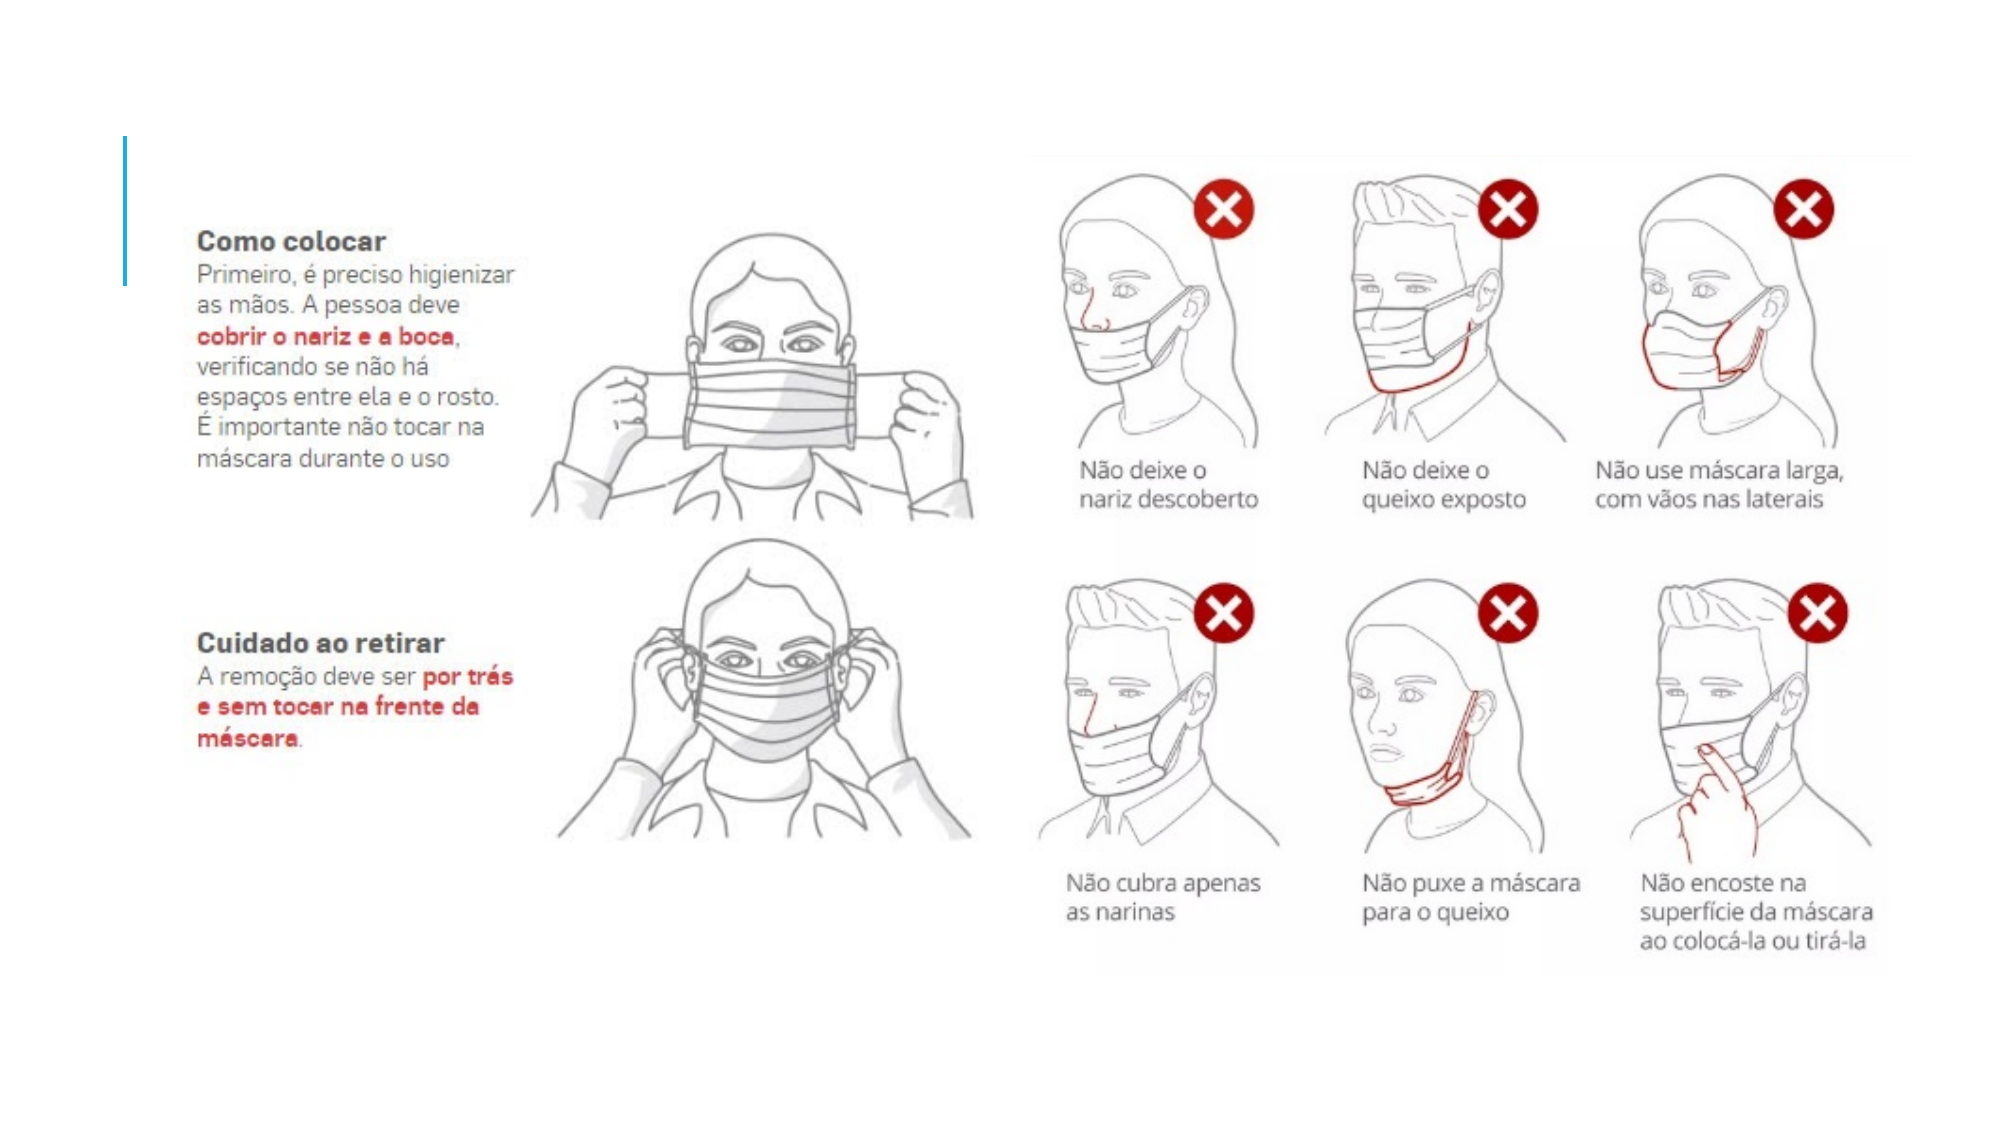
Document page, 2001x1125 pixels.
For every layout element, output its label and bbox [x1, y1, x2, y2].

picture [154, 197, 992, 888]
picture [1028, 155, 1914, 977]
